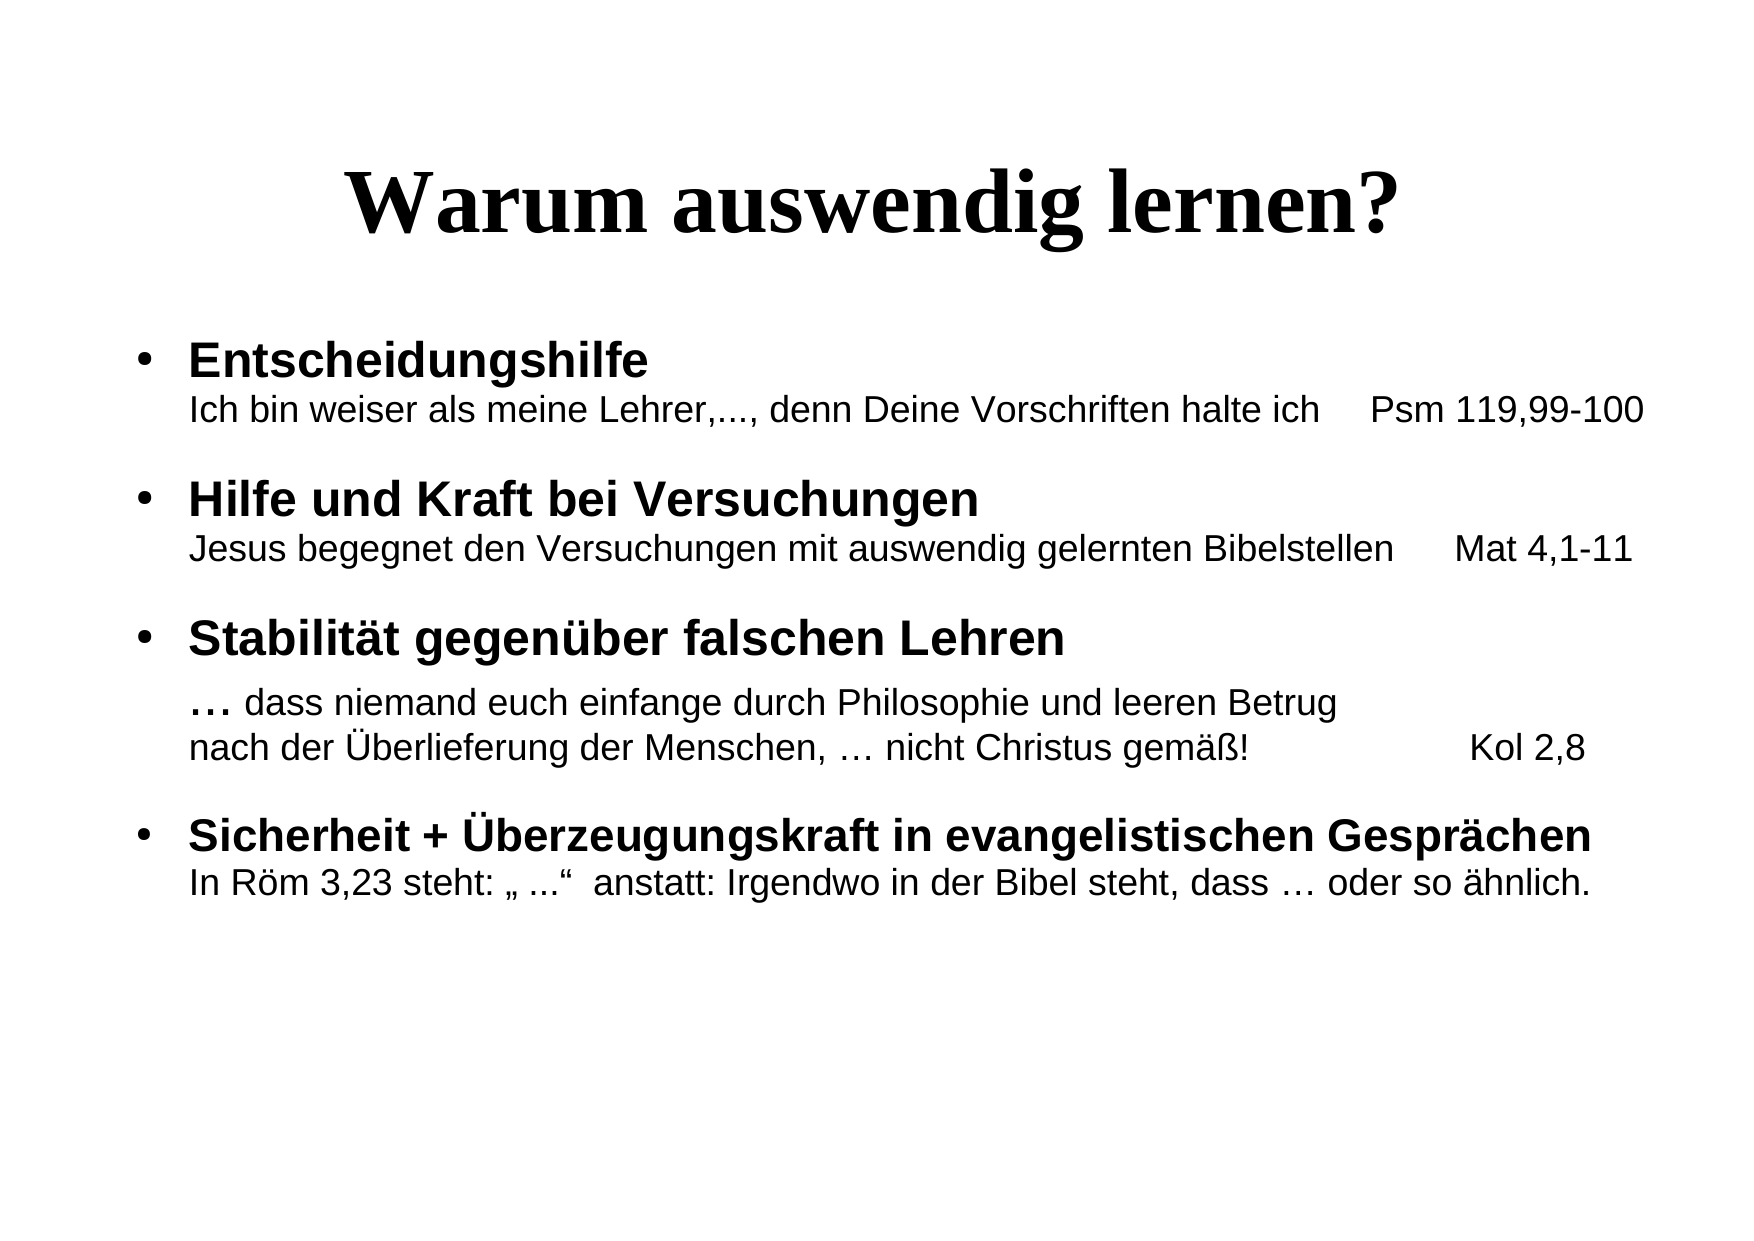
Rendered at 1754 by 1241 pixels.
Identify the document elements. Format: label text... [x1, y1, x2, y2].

title Warum auswendig lernen? [225, 118, 1522, 285]
list Entscheidungshilfe Ich bin weiser als meine Lehrer,..., denn Deine Vorschriften halte ich Psm 119,99-100 Hilfe und Kraft bei Versuchungen Jesus begegnet den Versuchungen mit auswendig gelernten Bibelstellen Mat 4,1-11 Stabilität gegenüber falschen Lehren ... dass niemand euch einfange durch Philosophie und leeren Betrug nach der Überlieferung der Menschen, … nicht Christus gemäß! Kol 2,8 Sicherheit + Überzeugungskraft in evangelistischen Gesprächen In Röm 3,23 steht: „ ...“ anstatt: Irgendwo in der Bibel steht, dass … oder so ähnlich. [118, 332, 1665, 1048]
